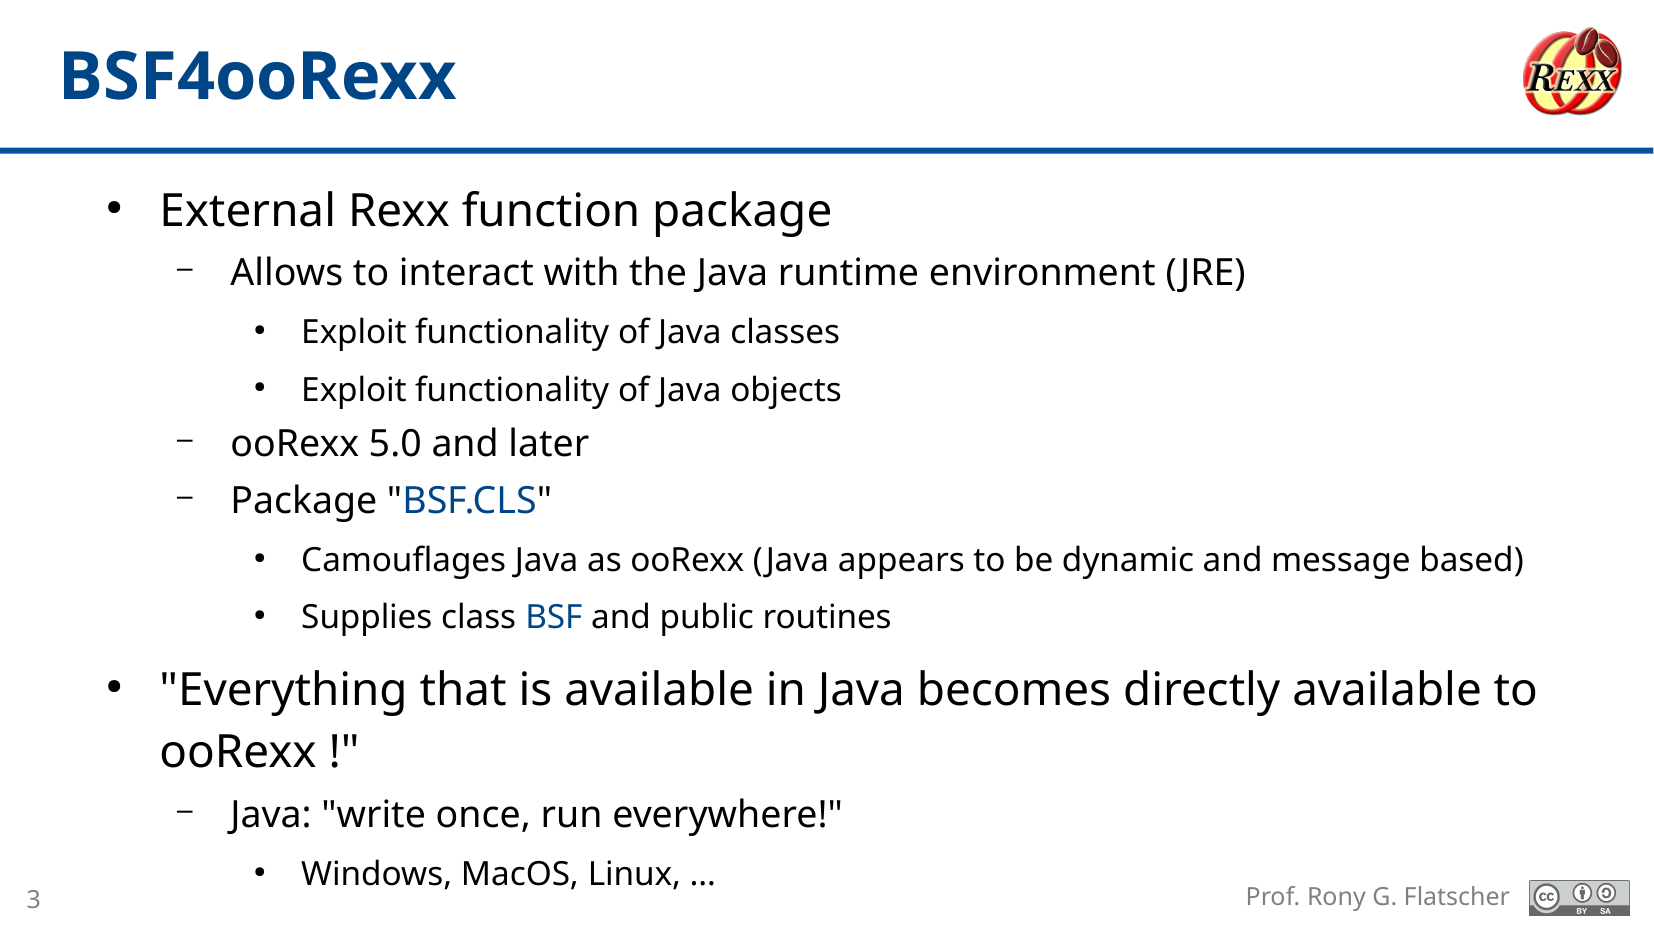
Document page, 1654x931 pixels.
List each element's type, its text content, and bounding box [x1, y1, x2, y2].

list External Rexx function package Allows to interact with the Java runtime environment (JRE) Exploit functionality of Java classes Exploit functionality of Java objects ooRexx 5.0 and later Package "BSF.CLS" Camouflages Java as ooRexx (Java appears to be dynamic and message based) Supplies class BSF and public routines "Everything that is available in Java becomes directly available to ooRexx !" Java: "write once, run everywhere!" Windows, MacOS, Linux, … [88, 177, 1577, 857]
title BSF4ooRexx [0, 0, 1625, 148]
